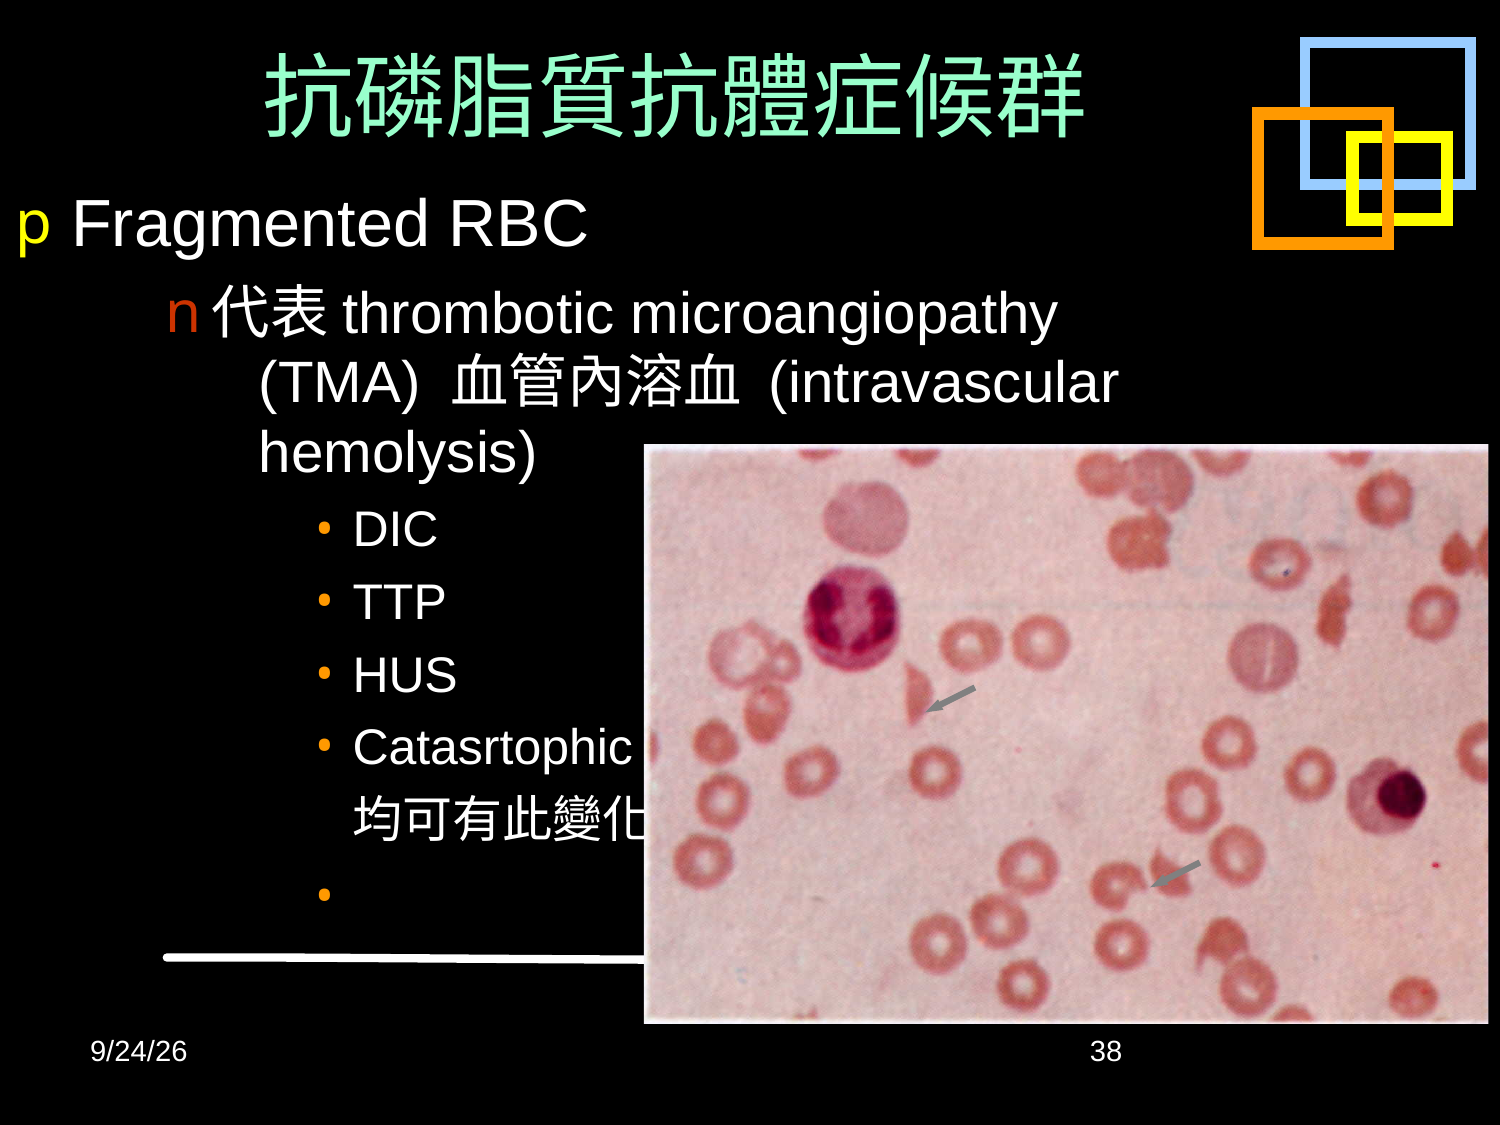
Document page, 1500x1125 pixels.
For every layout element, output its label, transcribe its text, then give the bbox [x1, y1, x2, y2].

text_box [75, 1024, 426, 1103]
list Fragmented RBC 代表thrombotic microangiopathy (TMA) 血管內溶血 (intravascular hemolysis) DIC TTP HUS Catasrtophic APS 均可有此變化 [0, 172, 1235, 923]
title 抗磷脂質抗體症候群 [37, 0, 1313, 188]
text_box [1074, 1024, 1426, 1103]
picture [643, 444, 1489, 1024]
